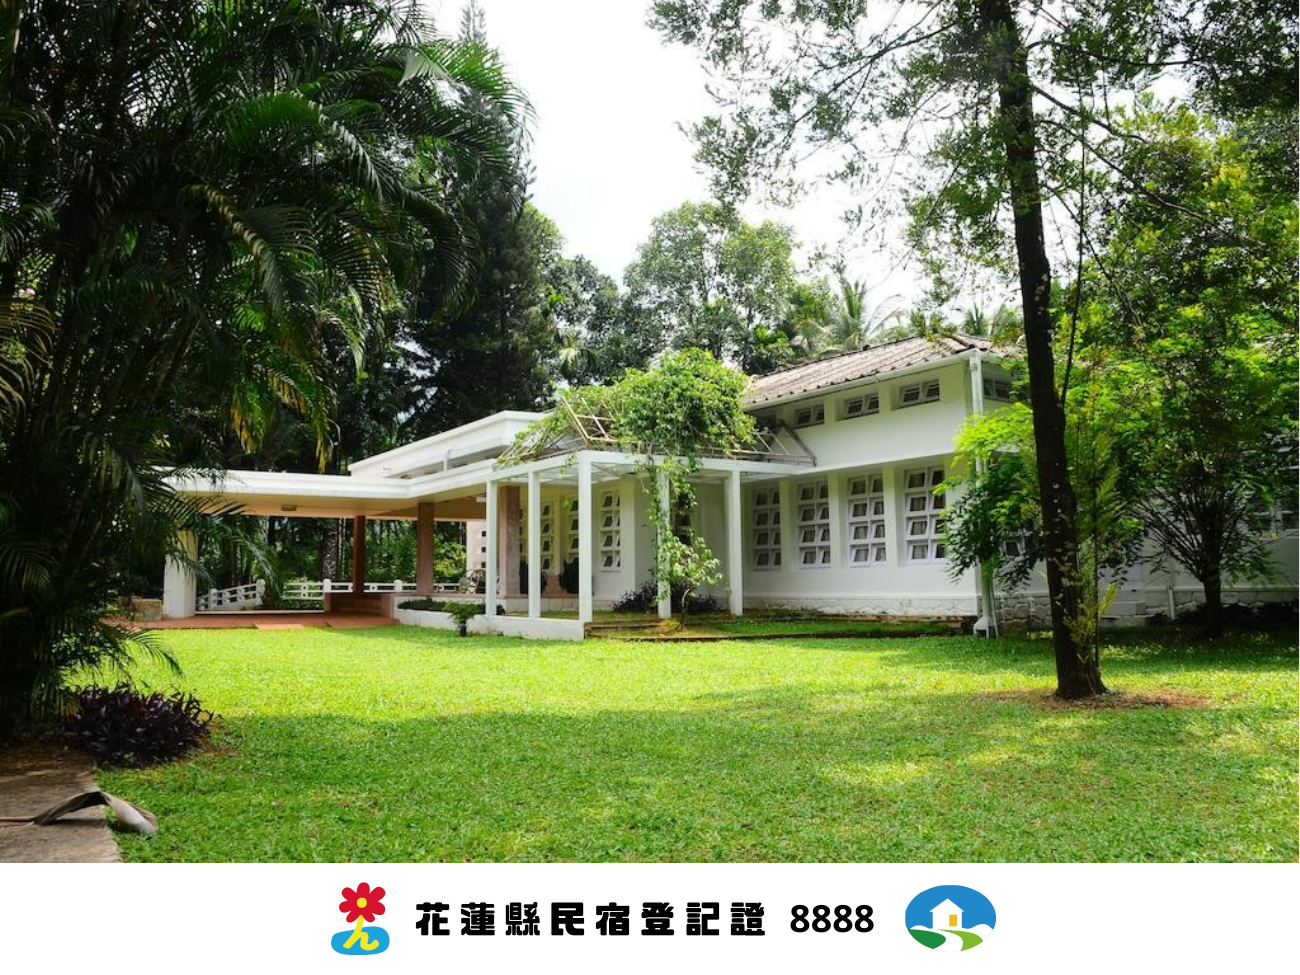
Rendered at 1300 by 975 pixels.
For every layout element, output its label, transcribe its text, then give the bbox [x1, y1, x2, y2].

text_box 8888 [774, 887, 900, 948]
picture [0, 0, 1300, 975]
